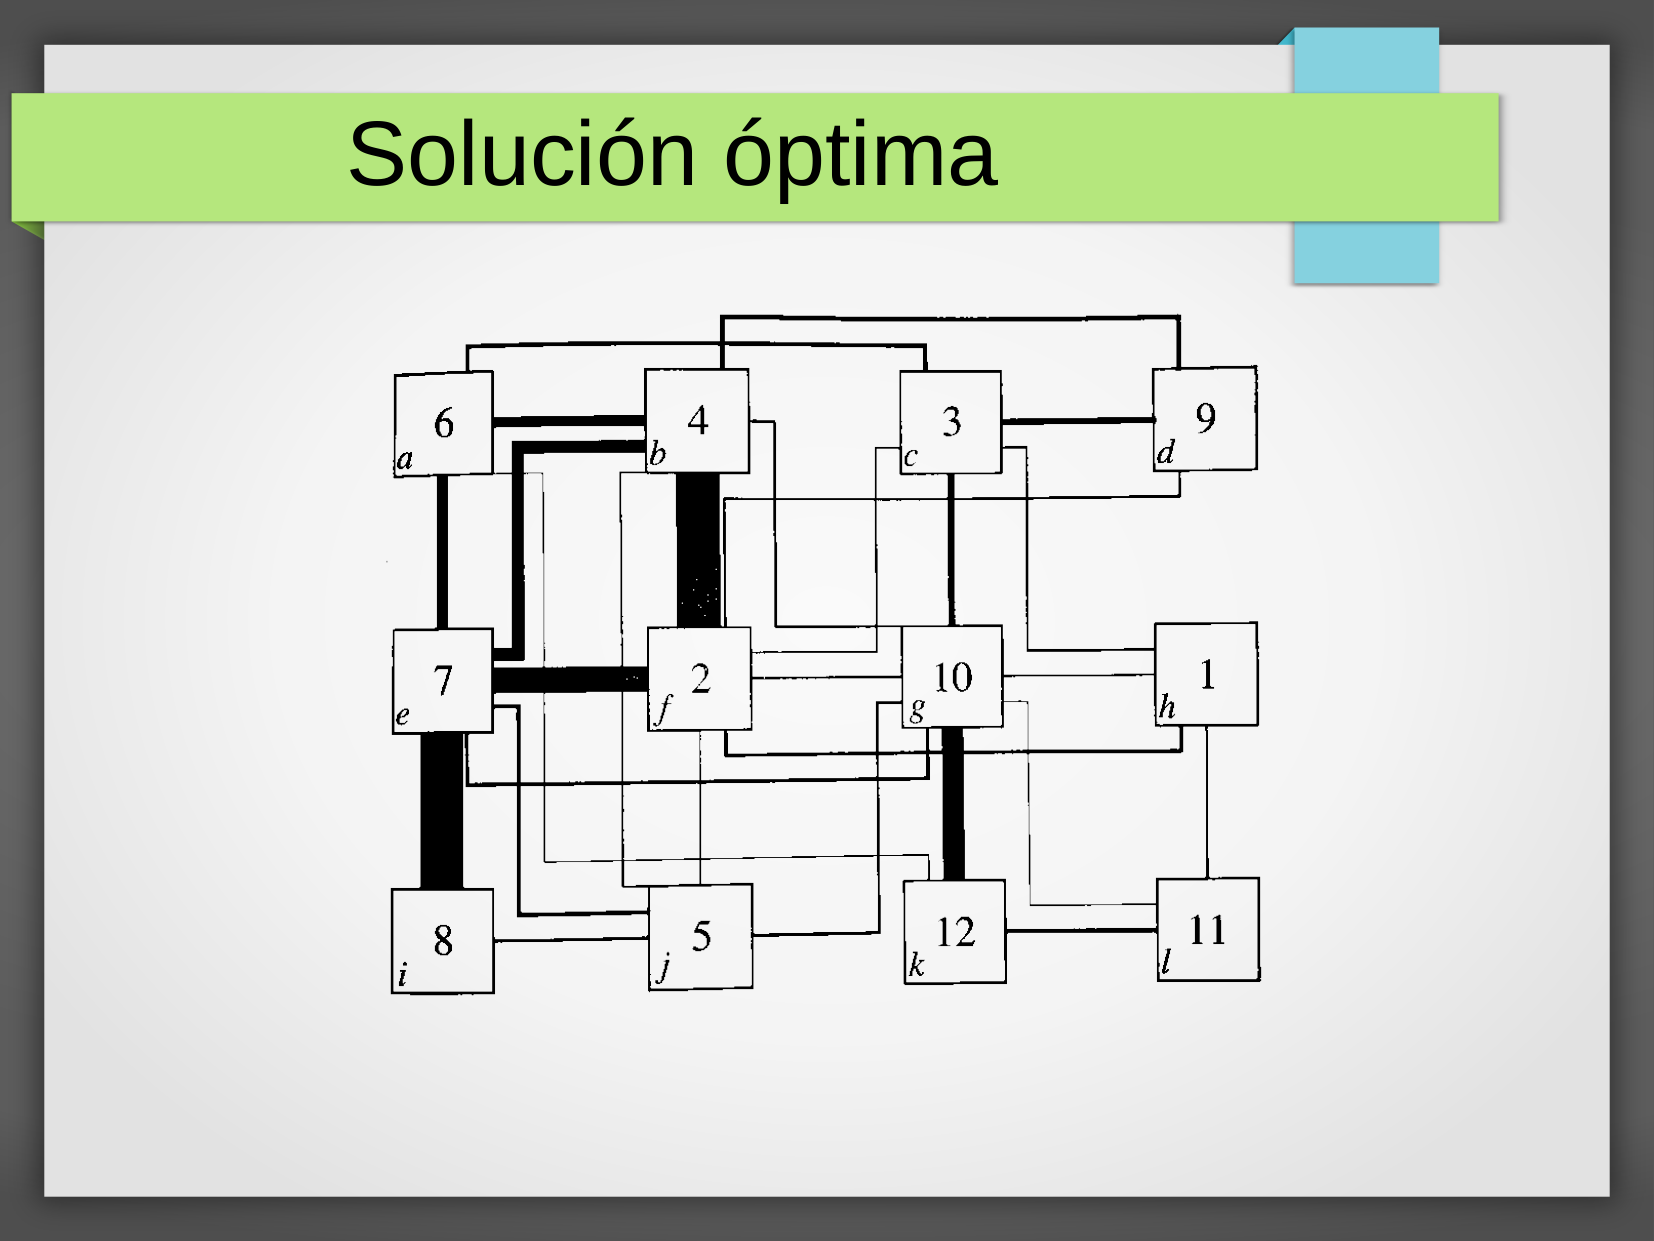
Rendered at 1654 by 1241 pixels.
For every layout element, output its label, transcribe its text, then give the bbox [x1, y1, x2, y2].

title Solución óptima [82, 94, 1264, 213]
picture [0, 0, 1654, 1241]
